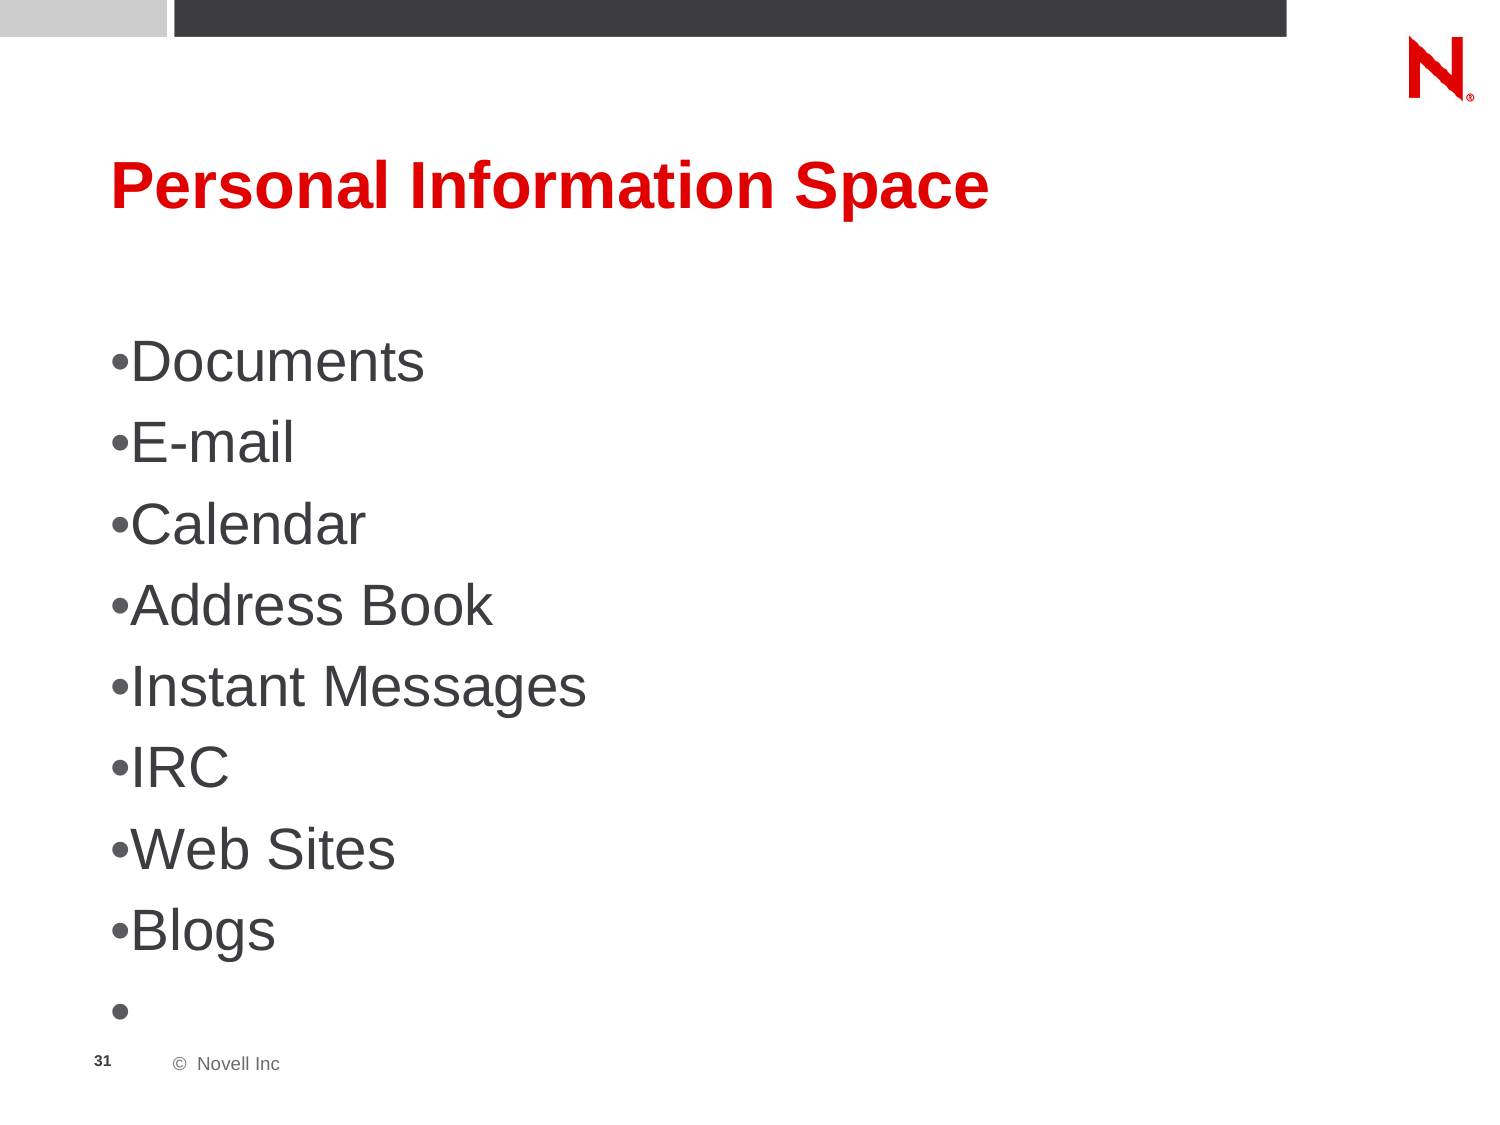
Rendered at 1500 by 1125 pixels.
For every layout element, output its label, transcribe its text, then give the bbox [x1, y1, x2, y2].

picture [1404, 32, 1477, 105]
title Personal Information Space [110, 93, 1392, 282]
list Documents E-mail Calendar Address Book Instant Messages IRC Web Sites Blogs [110, 312, 1392, 1087]
